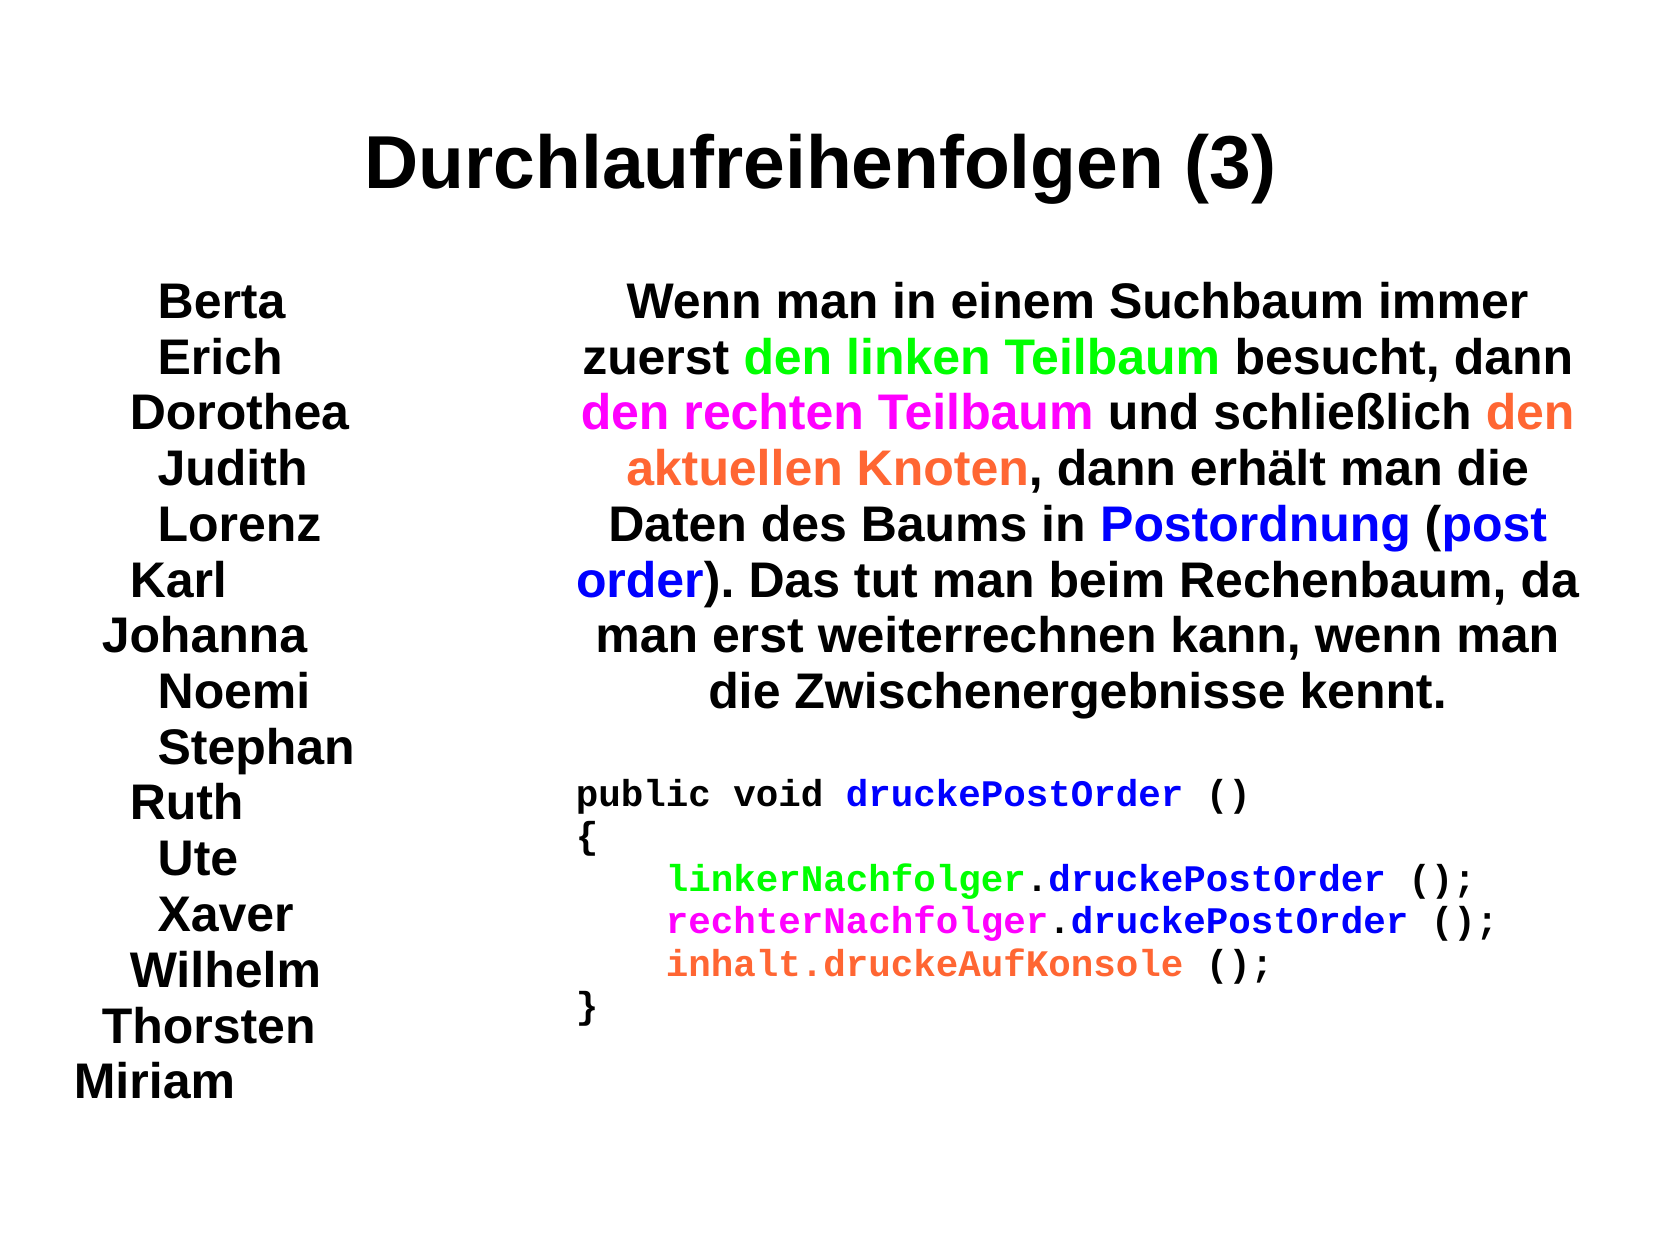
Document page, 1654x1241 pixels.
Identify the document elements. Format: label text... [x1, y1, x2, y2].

text_box Wenn man in einem Suchbaum immer zuerst den linken Teilbaum besucht, dann den rechten Teilbaum und schließlich den aktuellen Knoten, dann erhält man die Daten des Baums in Postordnung (post order). Das tut man beim Rechenbaum, da man erst weiterrechnen kann, wenn man die Zwischenergebnisse kennt. [561, 265, 1595, 737]
text_box Berta Erich Dorothea Judith Lorenz Karl Johanna Noemi Stephan Ruth Ute Xaver Wilhelm Thorsten Miriam [59, 265, 473, 1136]
title Durchlaufreihenfolgen (3) [76, 118, 1565, 207]
text_box public void druckePostOrder () { linkerNachfolger.druckePostOrder (); rechterNachfolger.druckePostOrder (); inhalt.druckeAufKonsole (); } [561, 767, 1625, 1038]
